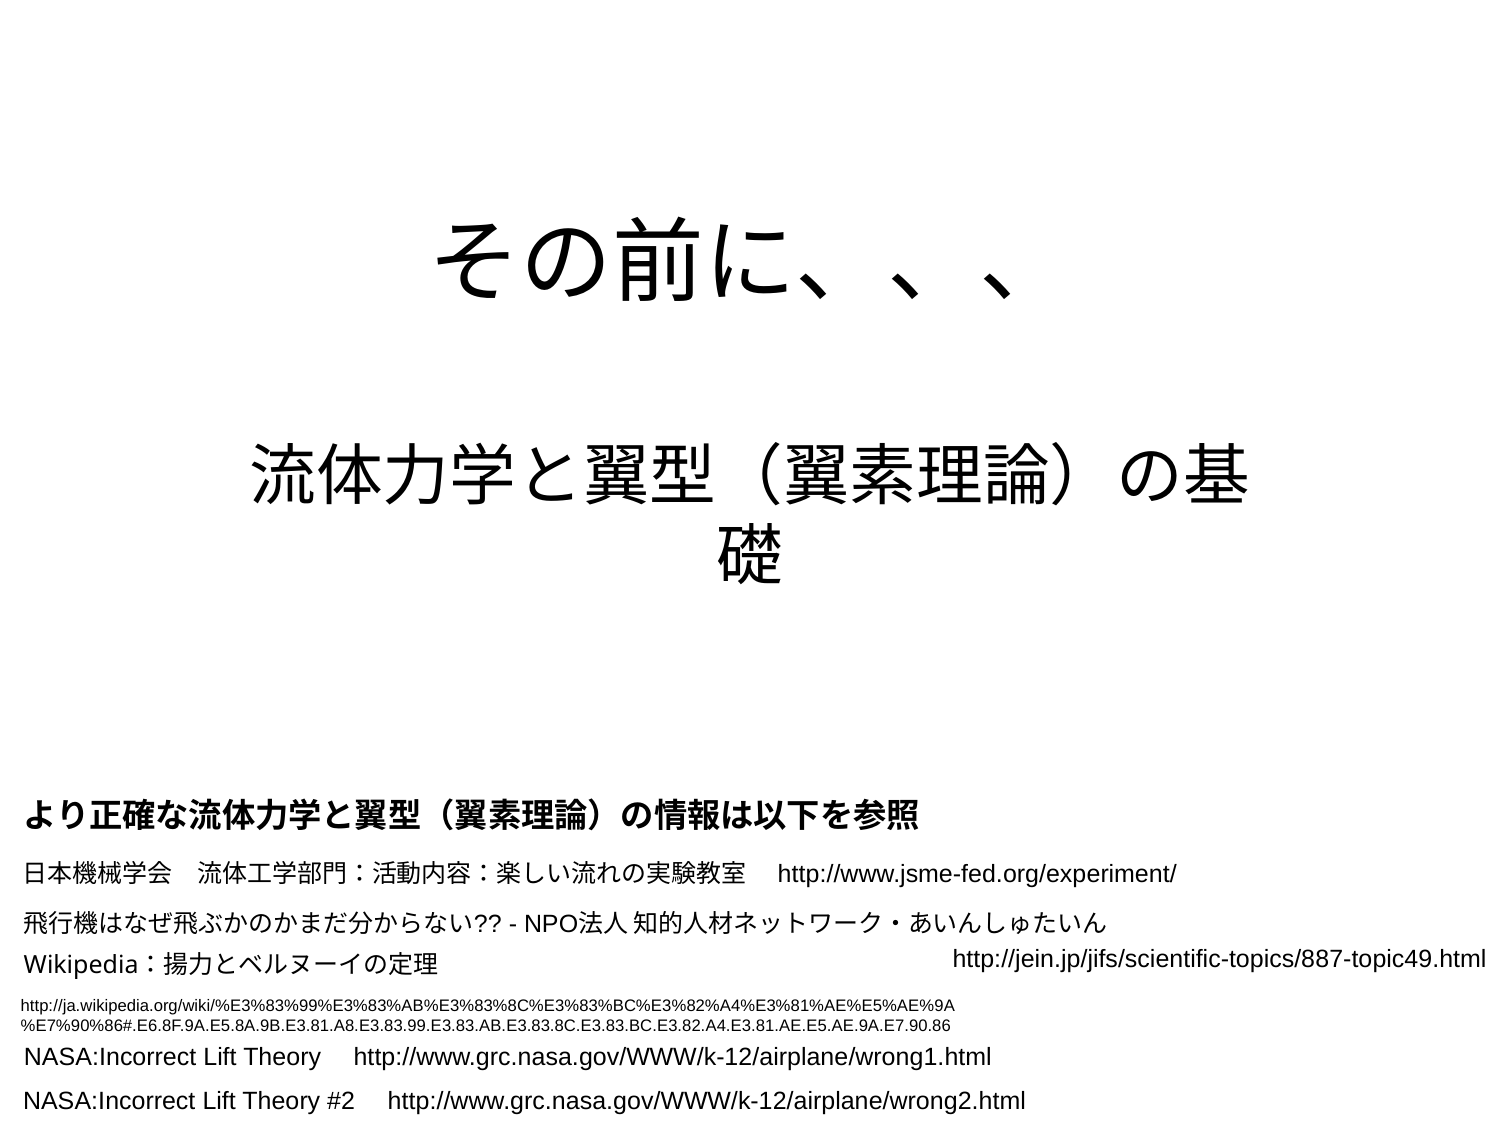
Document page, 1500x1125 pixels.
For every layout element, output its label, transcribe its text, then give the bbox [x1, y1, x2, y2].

subtitle 流体力学と翼型（翼素理論）の基礎 [225, 425, 1276, 713]
title その前に、、、 [112, 137, 1388, 379]
text_box Wikipedia：揚力とベルヌーイの定理 [9, 941, 726, 986]
text_box 日本機械学会 流体工学部門：活動内容：楽しい流れの実験教室 http://www.jsme-fed.org/experiment/ [7, 851, 1193, 896]
text_box より正確な流体力学と翼型（翼素理論）の情報は以下を参照 [9, 787, 936, 842]
text_box http://jein.jp/jifs/scientific-topics/887-topic49.html [938, 935, 1500, 980]
text_box NASA:Incorrect Lift Theory http://www.grc.nasa.gov/WWW/k-12/airplane/wrong1.html [9, 1043, 1008, 1077]
text_box NASA:Incorrect Lift Theory #2 http://www.grc.nasa.gov/WWW/k-12/airplane/wrong2.html [8, 1077, 1042, 1122]
text_box http://ja.wikipedia.org/wiki/%E3%83%99%E3%83%AB%E3%83%8C%E3%83%BC%E3%82%A4%E3%81%AE%E5%AE%9A%E7%90%86#.E6.8F.9A.E5.8A.9B.E3.81.A8.E3.83.99.E3.83.AB.E3.83.8C.E3.83.BC.E3.82.A4.E3.81.AE.E5.AE.9A.E7.90.86 [6, 988, 1465, 1043]
text_box 飛行機はなぜ飛ぶかのかまだ分からない?? - NPO法人 知的人材ネットワーク・あいんしゅたいん [9, 899, 1129, 945]
